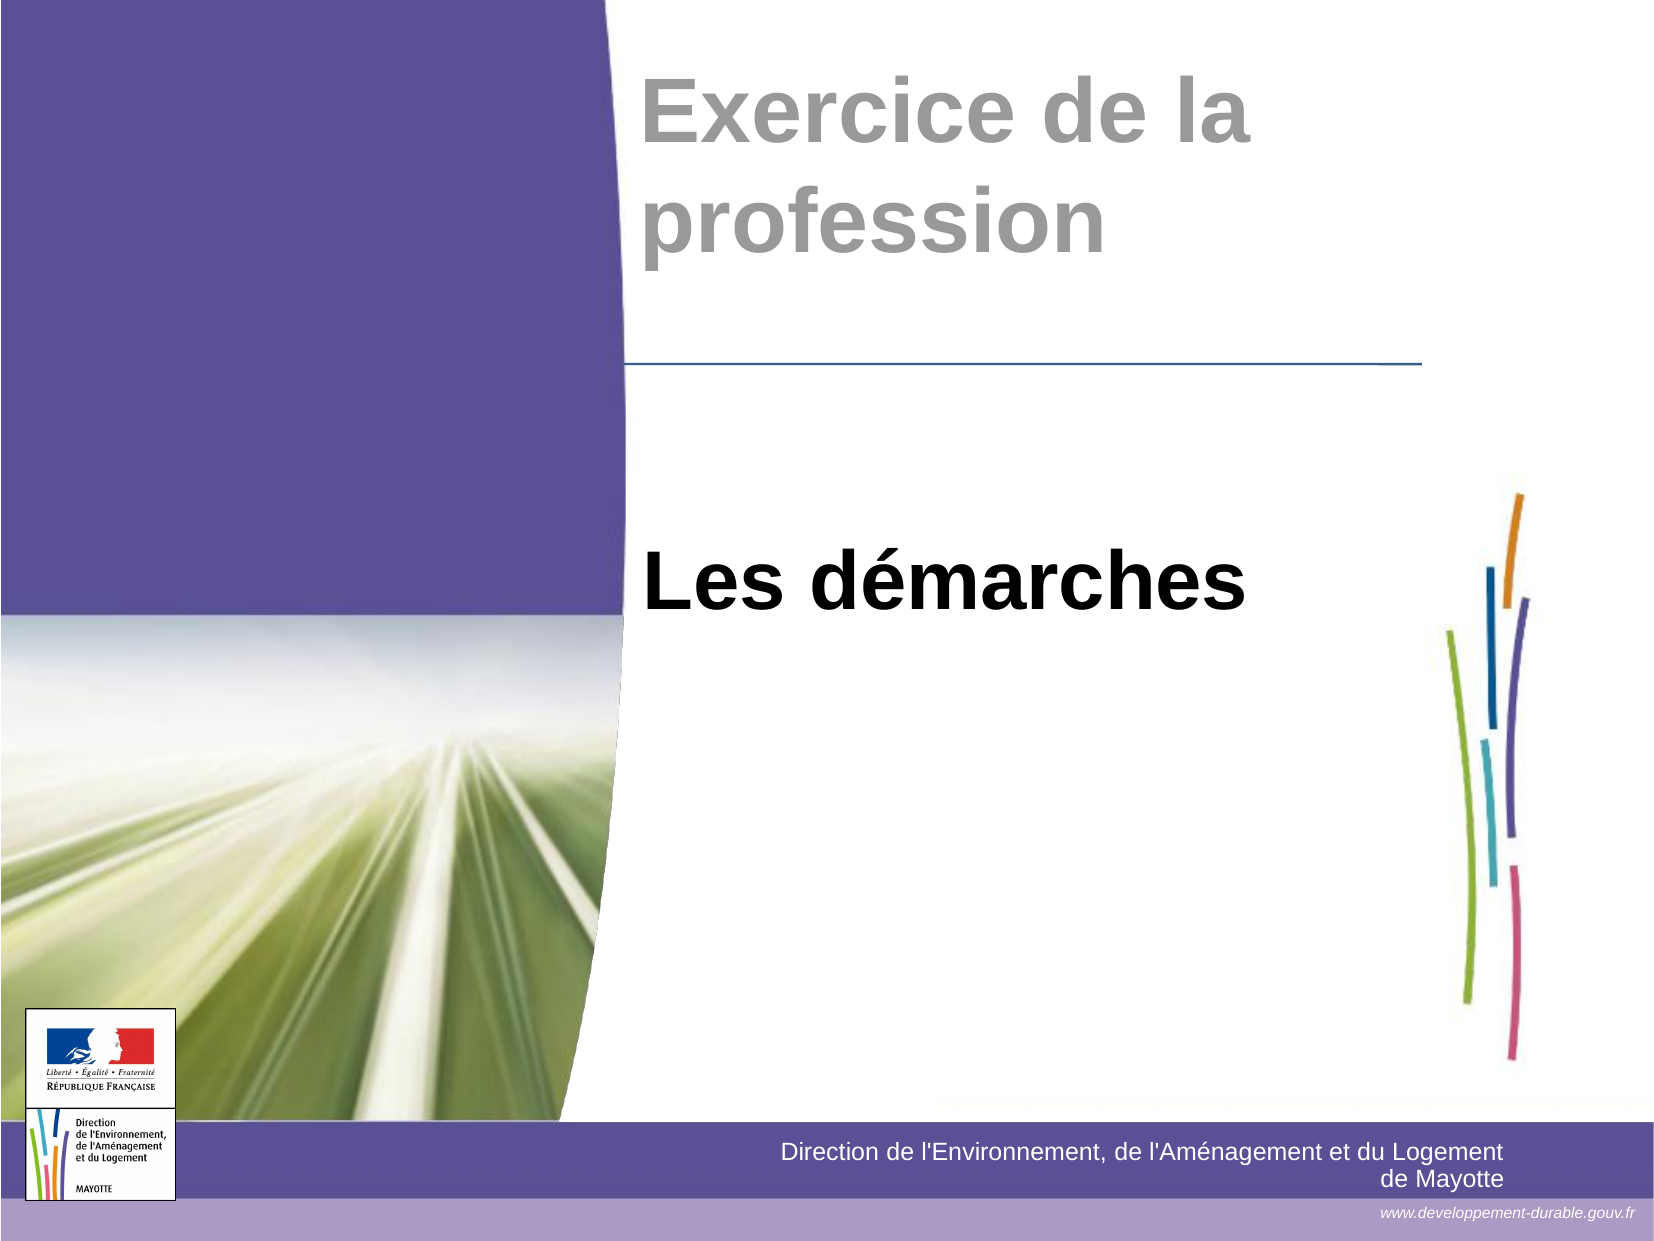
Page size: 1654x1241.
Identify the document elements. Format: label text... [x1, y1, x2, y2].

text_box Les démarches [628, 526, 1435, 1007]
title Exercice de la profession [639, 50, 1654, 256]
